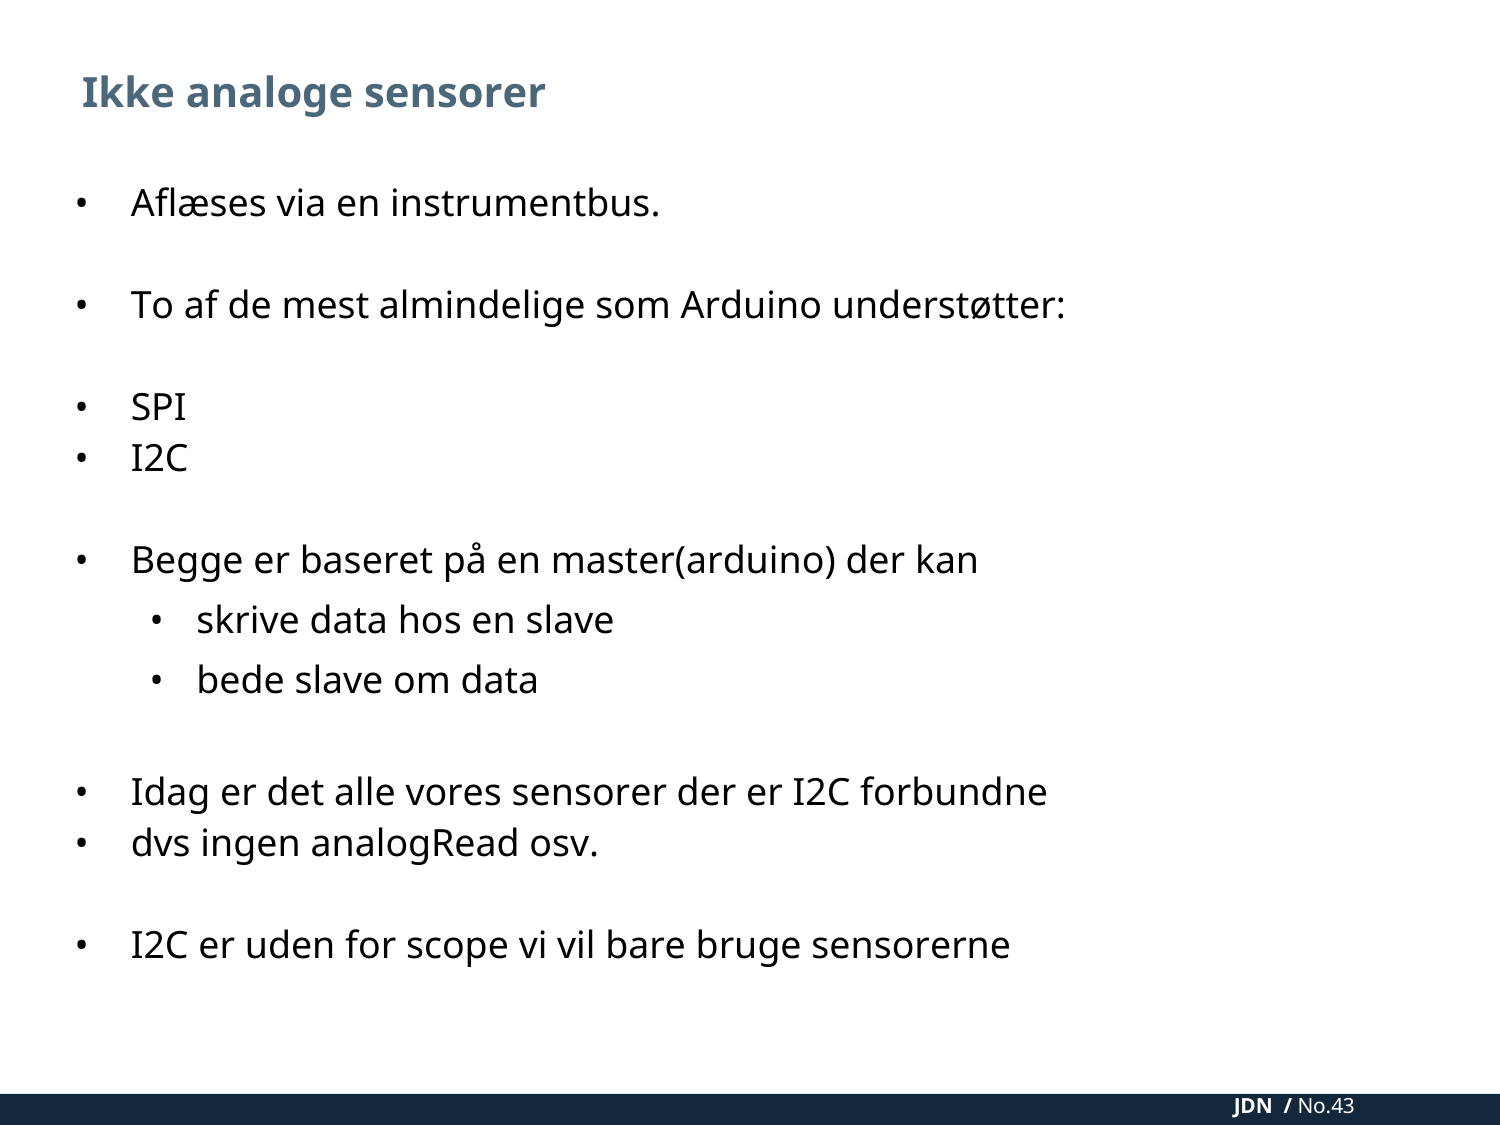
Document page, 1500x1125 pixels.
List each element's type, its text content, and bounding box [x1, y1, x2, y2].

title Ikke analoge sensorer [67, 34, 1416, 148]
list Aflæses via en instrumentbus. To af de mest almindelige som Arduino understøtter: SPI I2C Begge er baseret på en master(arduino) der kan skrive data hos en slave bede slave om data Idag er det alle vores sensorer der er I2C forbundne dvs ingen analogRead osv. I2C er uden for scope vi vil bare bruge sensorerne [68, 176, 1462, 1094]
